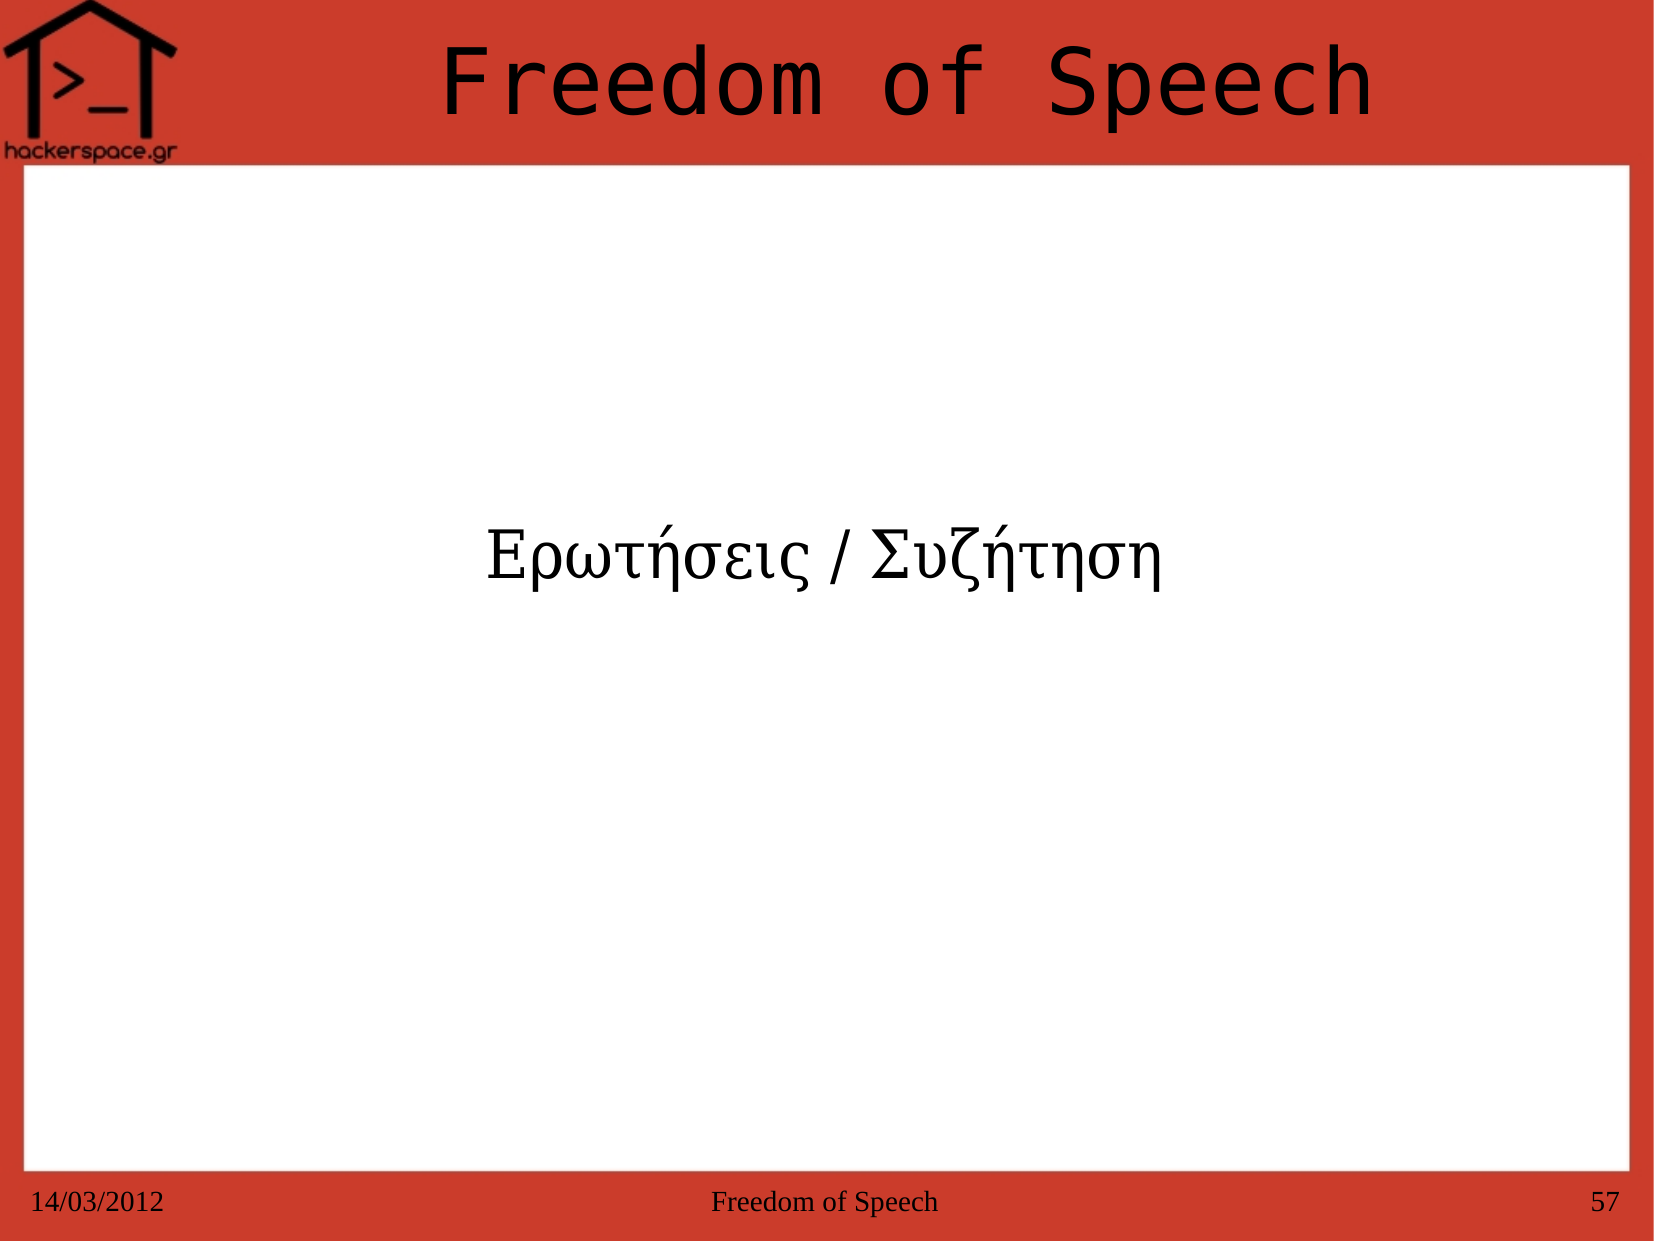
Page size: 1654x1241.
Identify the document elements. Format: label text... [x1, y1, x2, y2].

picture [0, 0, 1654, 1241]
list Ερωτήσεις / Συζήτηση [60, 195, 1591, 1141]
title Freedom of Speech [195, 15, 1621, 151]
